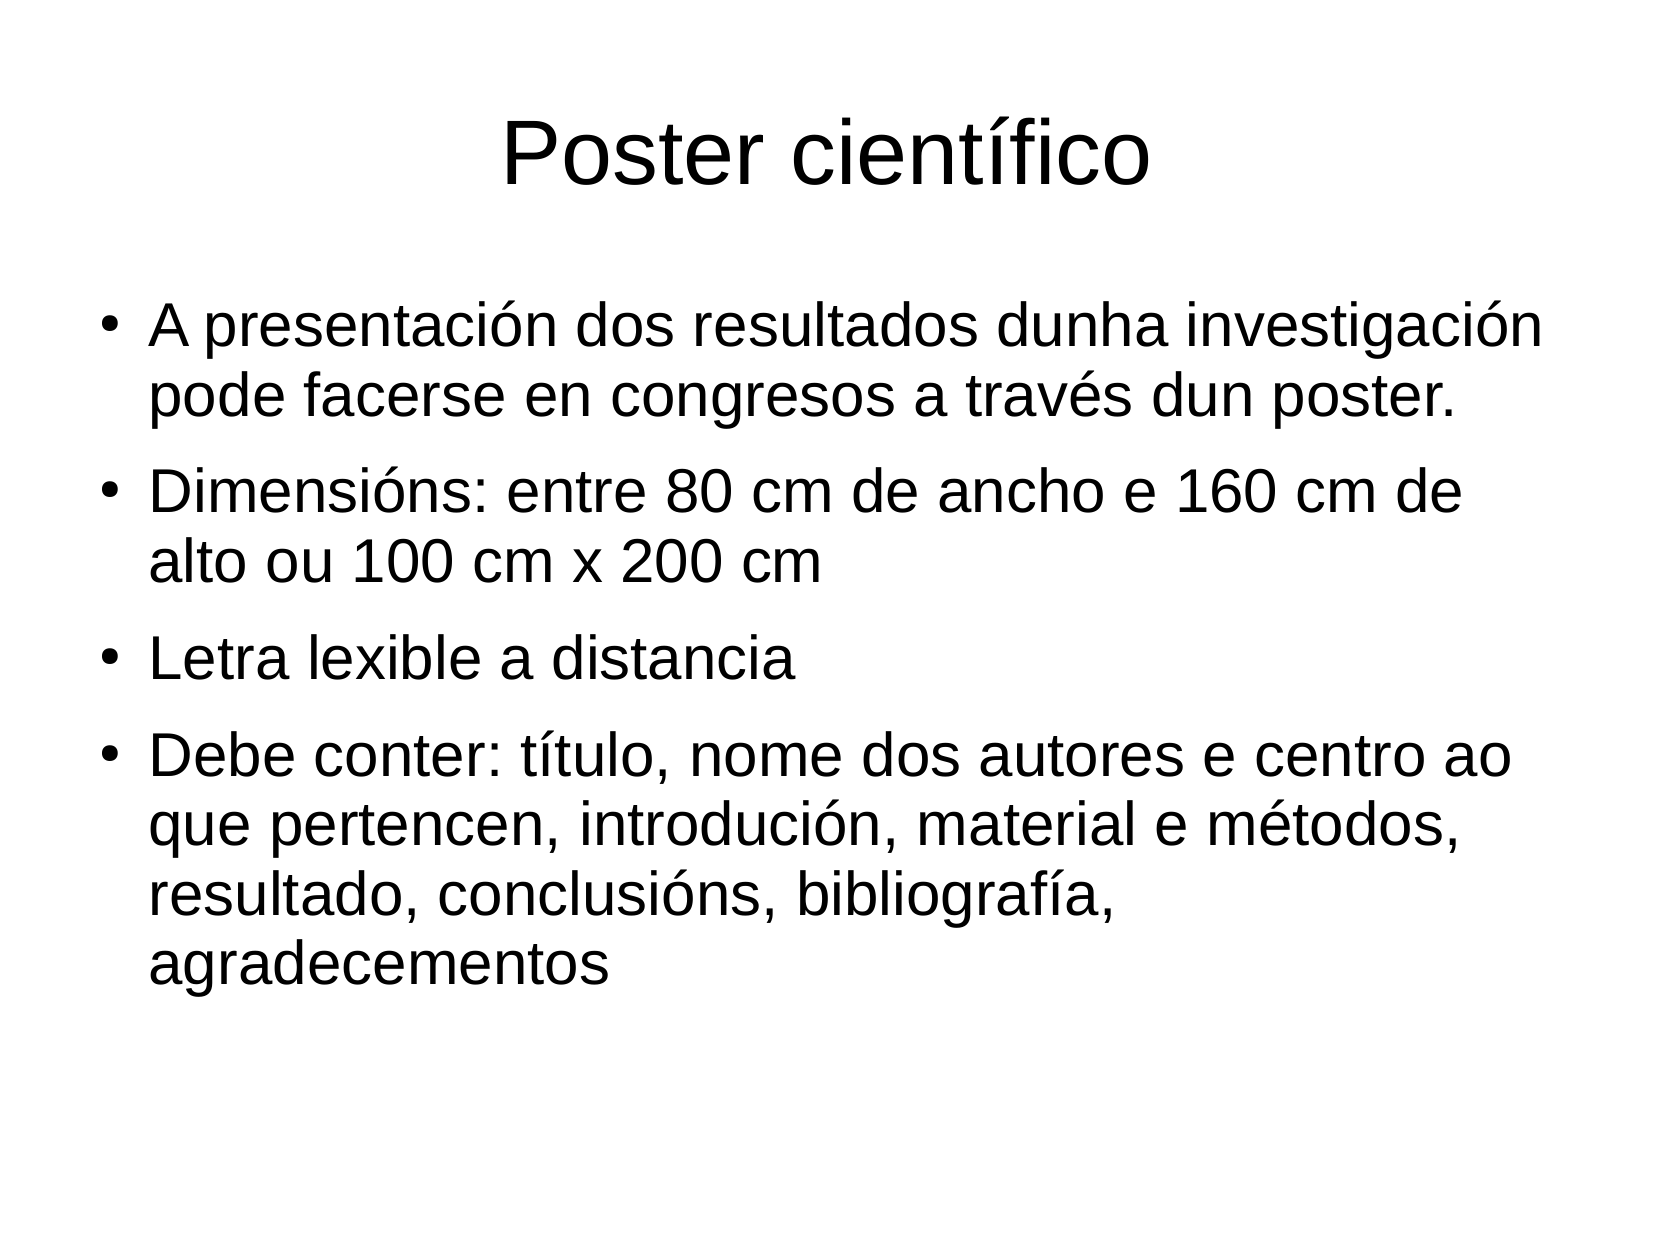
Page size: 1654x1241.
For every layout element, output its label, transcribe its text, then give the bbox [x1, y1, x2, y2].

title Poster científico [82, 49, 1571, 257]
list A presentación dos resultados dunha investigación pode facerse en congresos a través dun poster. Dimensións: entre 80 cm de ancho e 160 cm de alto ou 100 cm x 200 cm Letra lexible a distancia Debe conter: título, nome dos autores e centro ao que pertencen, introdución, material e métodos, resultado, conclusións, bibliografía, agradecementos [82, 290, 1571, 1010]
